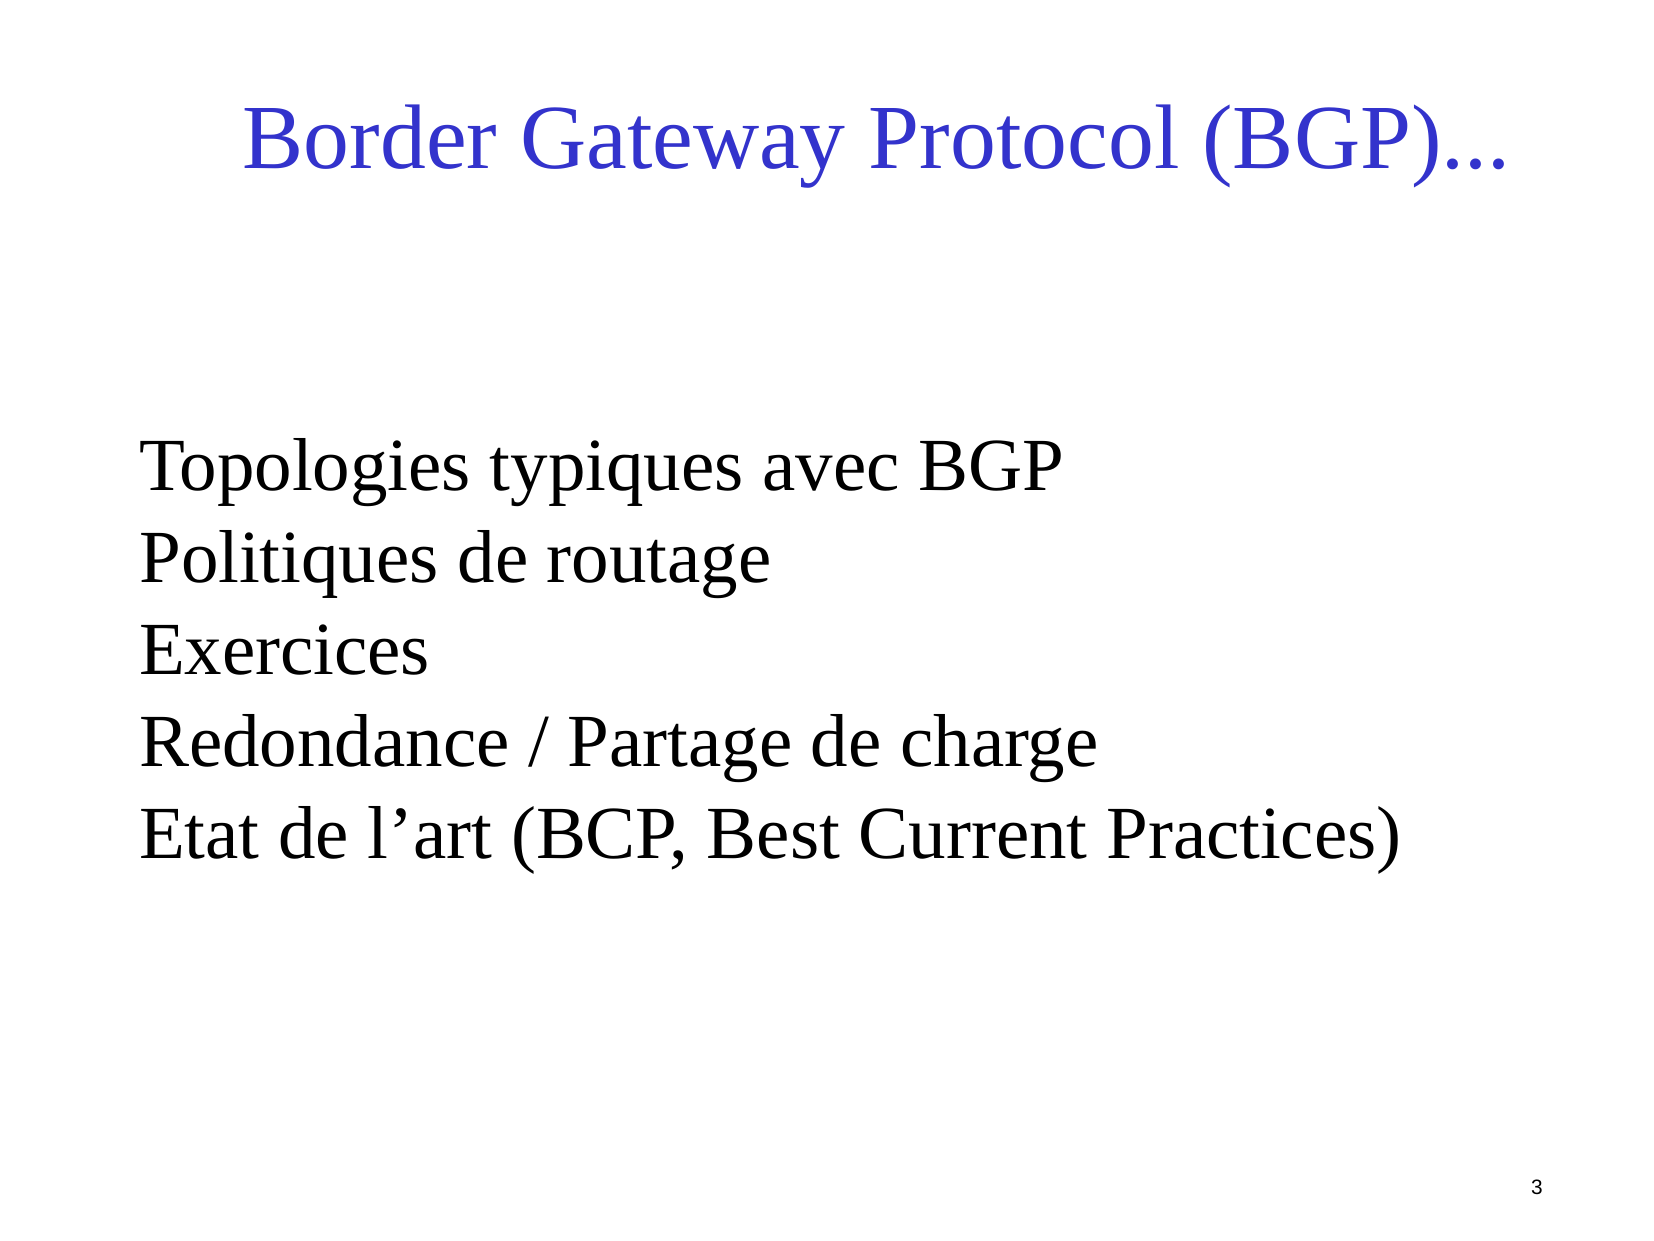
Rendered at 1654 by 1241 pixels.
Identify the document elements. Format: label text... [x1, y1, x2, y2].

list Topologies typiques avec BGP Politiques de routage Exercices Redondance / Partage de charge Etat de l’art (BCP, Best Current Practices)‏ [82, 272, 1570, 1031]
title Border Gateway Protocol (BGP)... [130, 39, 1648, 247]
